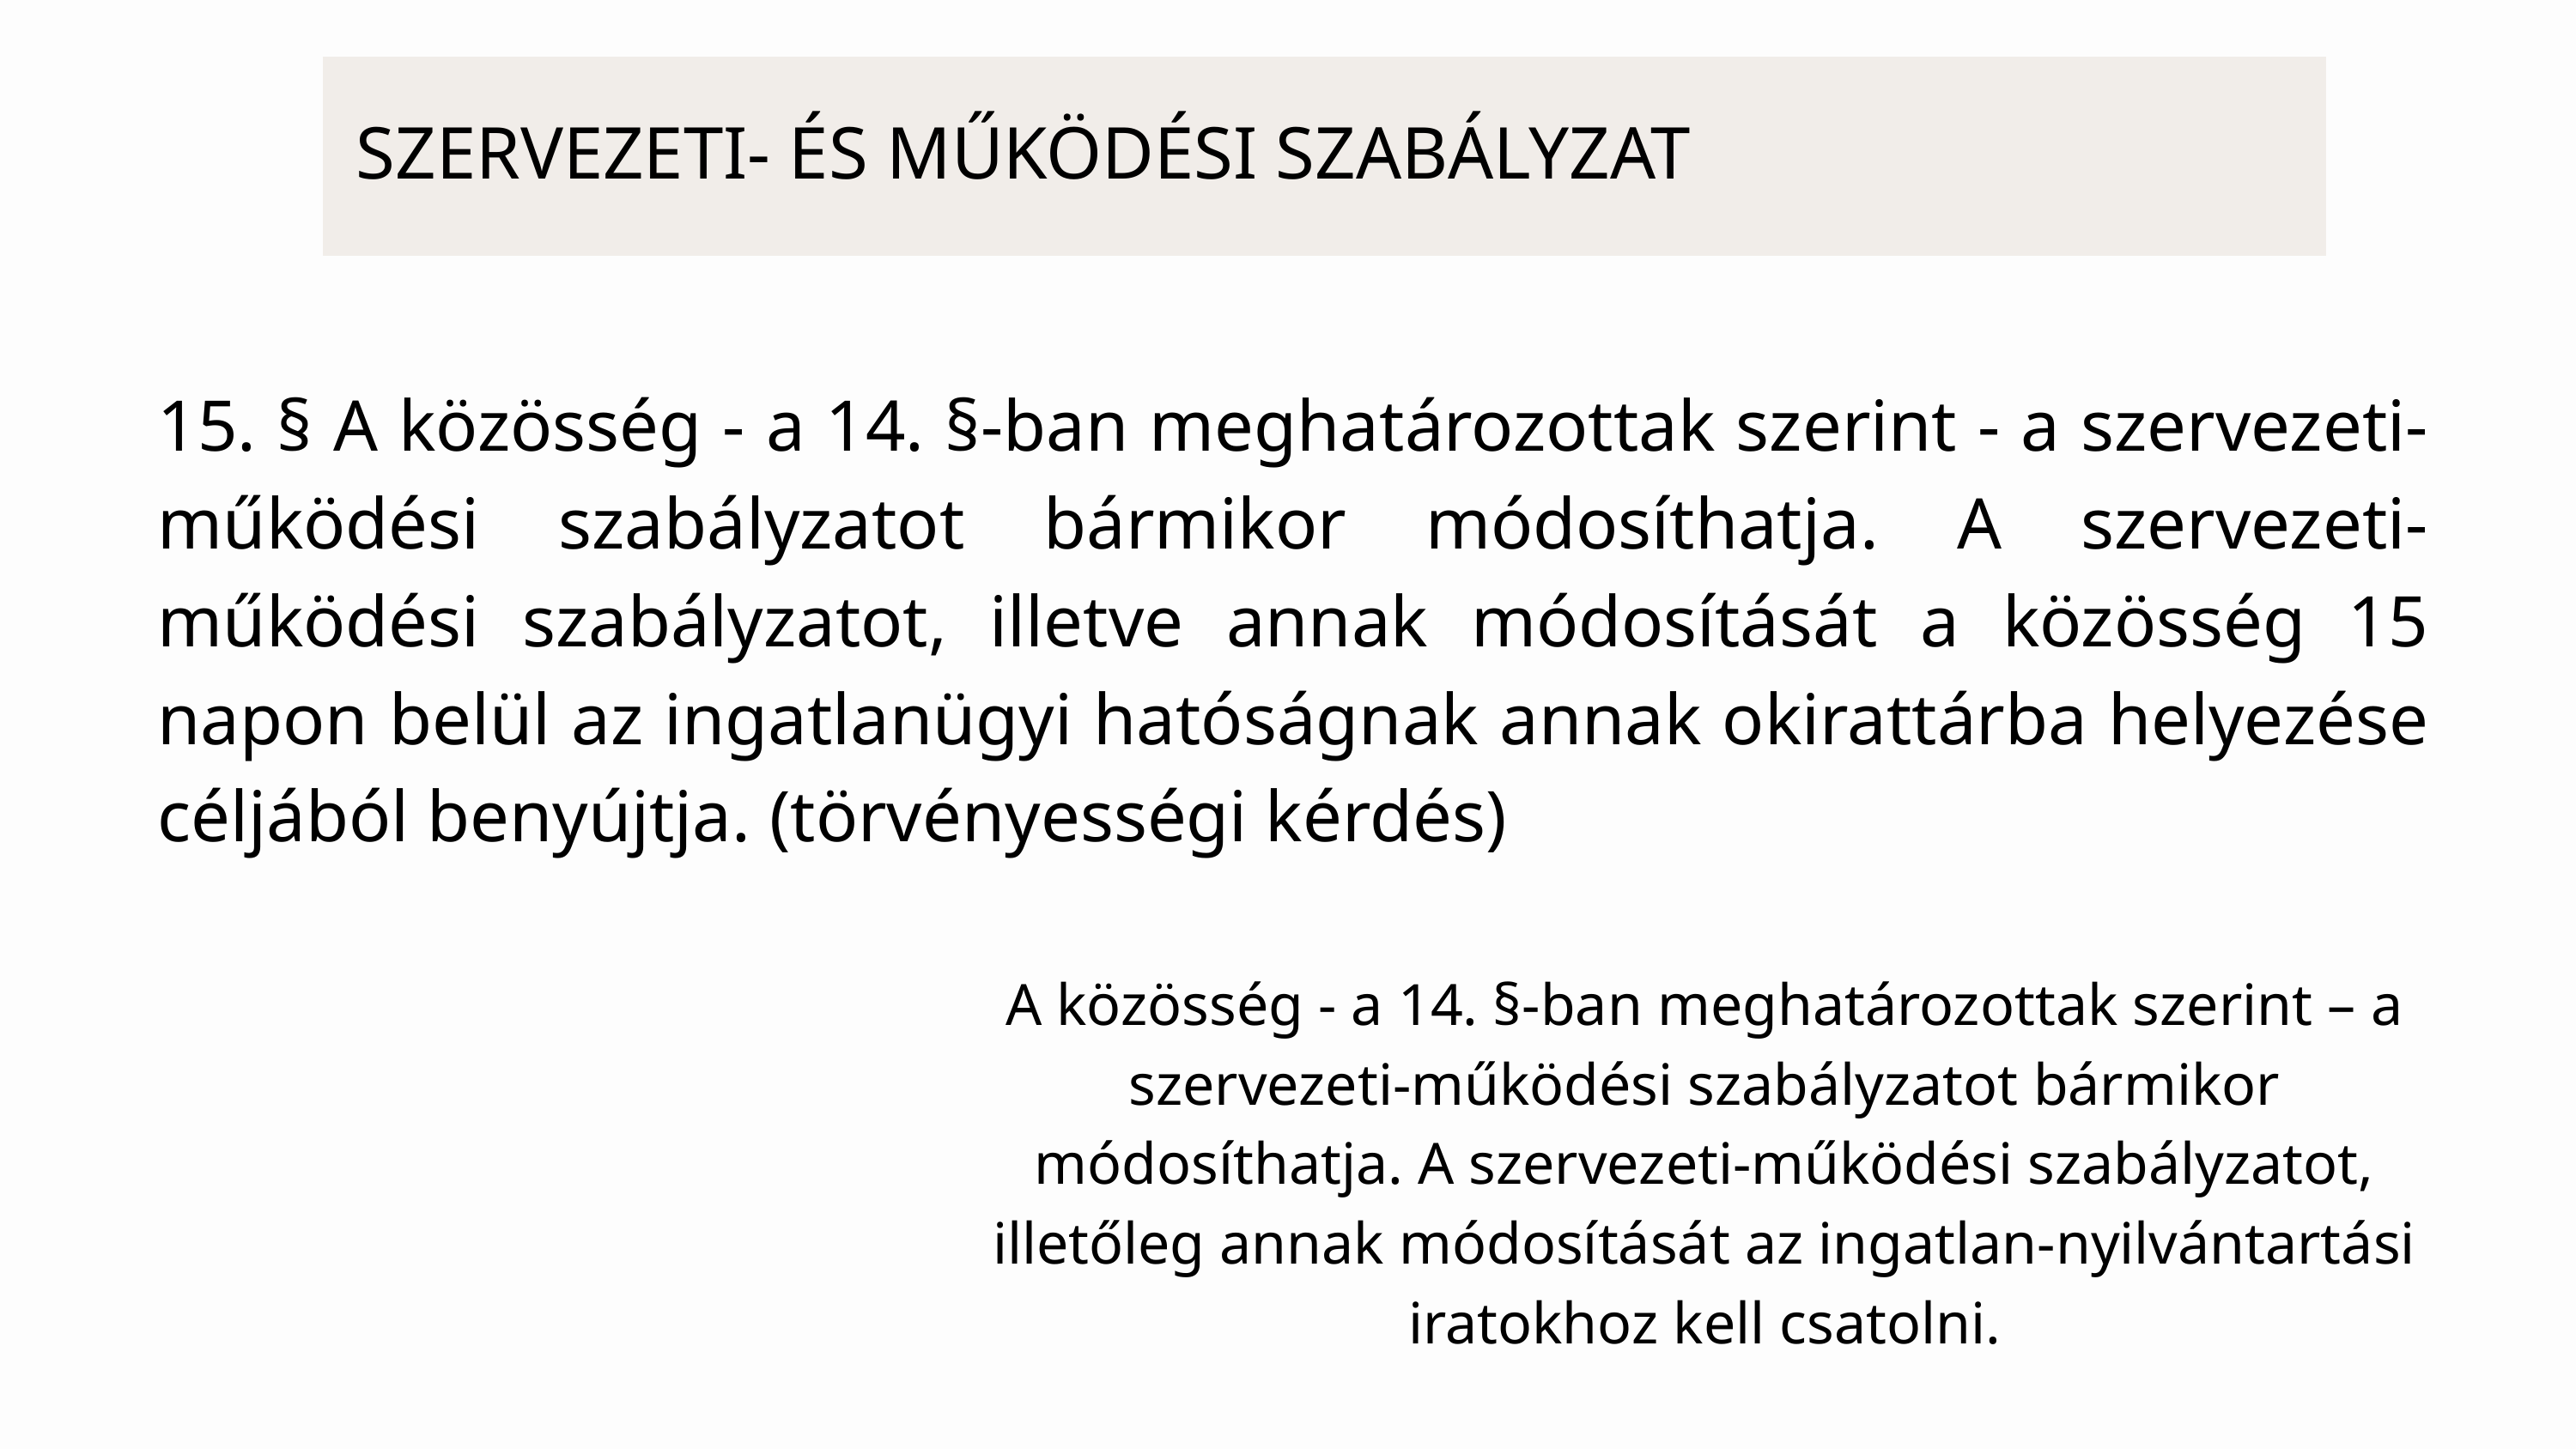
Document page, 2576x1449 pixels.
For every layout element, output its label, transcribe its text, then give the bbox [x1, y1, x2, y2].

text_box A közösség - a 14. §-ban meghatározottak szerint – a szervezeti-működési szabályzatot bármikor módosíthatja. A szervezeti-működési szabályzatot, illetőleg annak módosítását az ingatlan-nyilvántartási iratokhoz kell csatolni. [978, 957, 2432, 1355]
text_box 15. § A közösség - a 14. §-ban meghatározottak szerint - a szervezeti-működési szabályzatot bármikor módosíthatja. A szervezeti-működési szabályzatot, illetve annak módosítását a közösség 15 napon belül az ingatlanügyi hatóságnak annak okirattárba helyezése céljából benyújtja. (törvényességi kérdés) [157, 367, 2432, 944]
text_box [323, 57, 2326, 256]
text_box SZERVEZETI- ÉS MŰKÖDÉSI SZABÁLYZAT [356, 93, 2293, 194]
